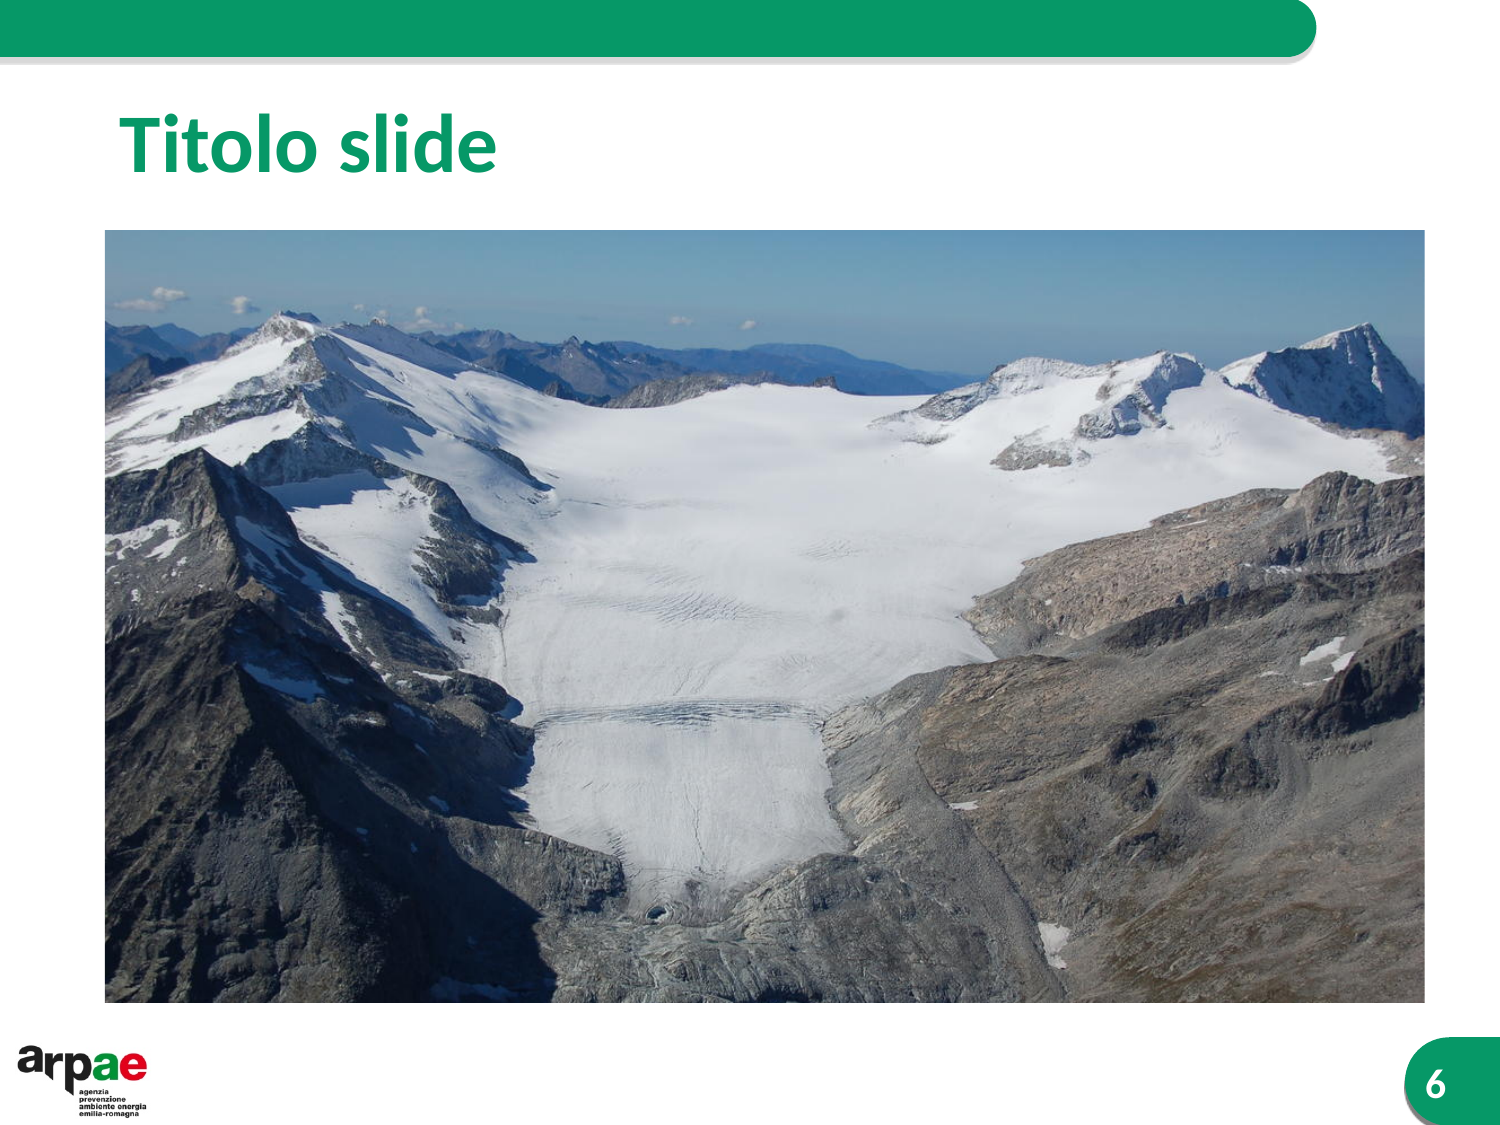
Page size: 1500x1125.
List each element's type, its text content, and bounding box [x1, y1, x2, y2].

text_box Titolo slide [104, 86, 866, 191]
picture [9, 1036, 155, 1125]
picture [104, 230, 1425, 1003]
